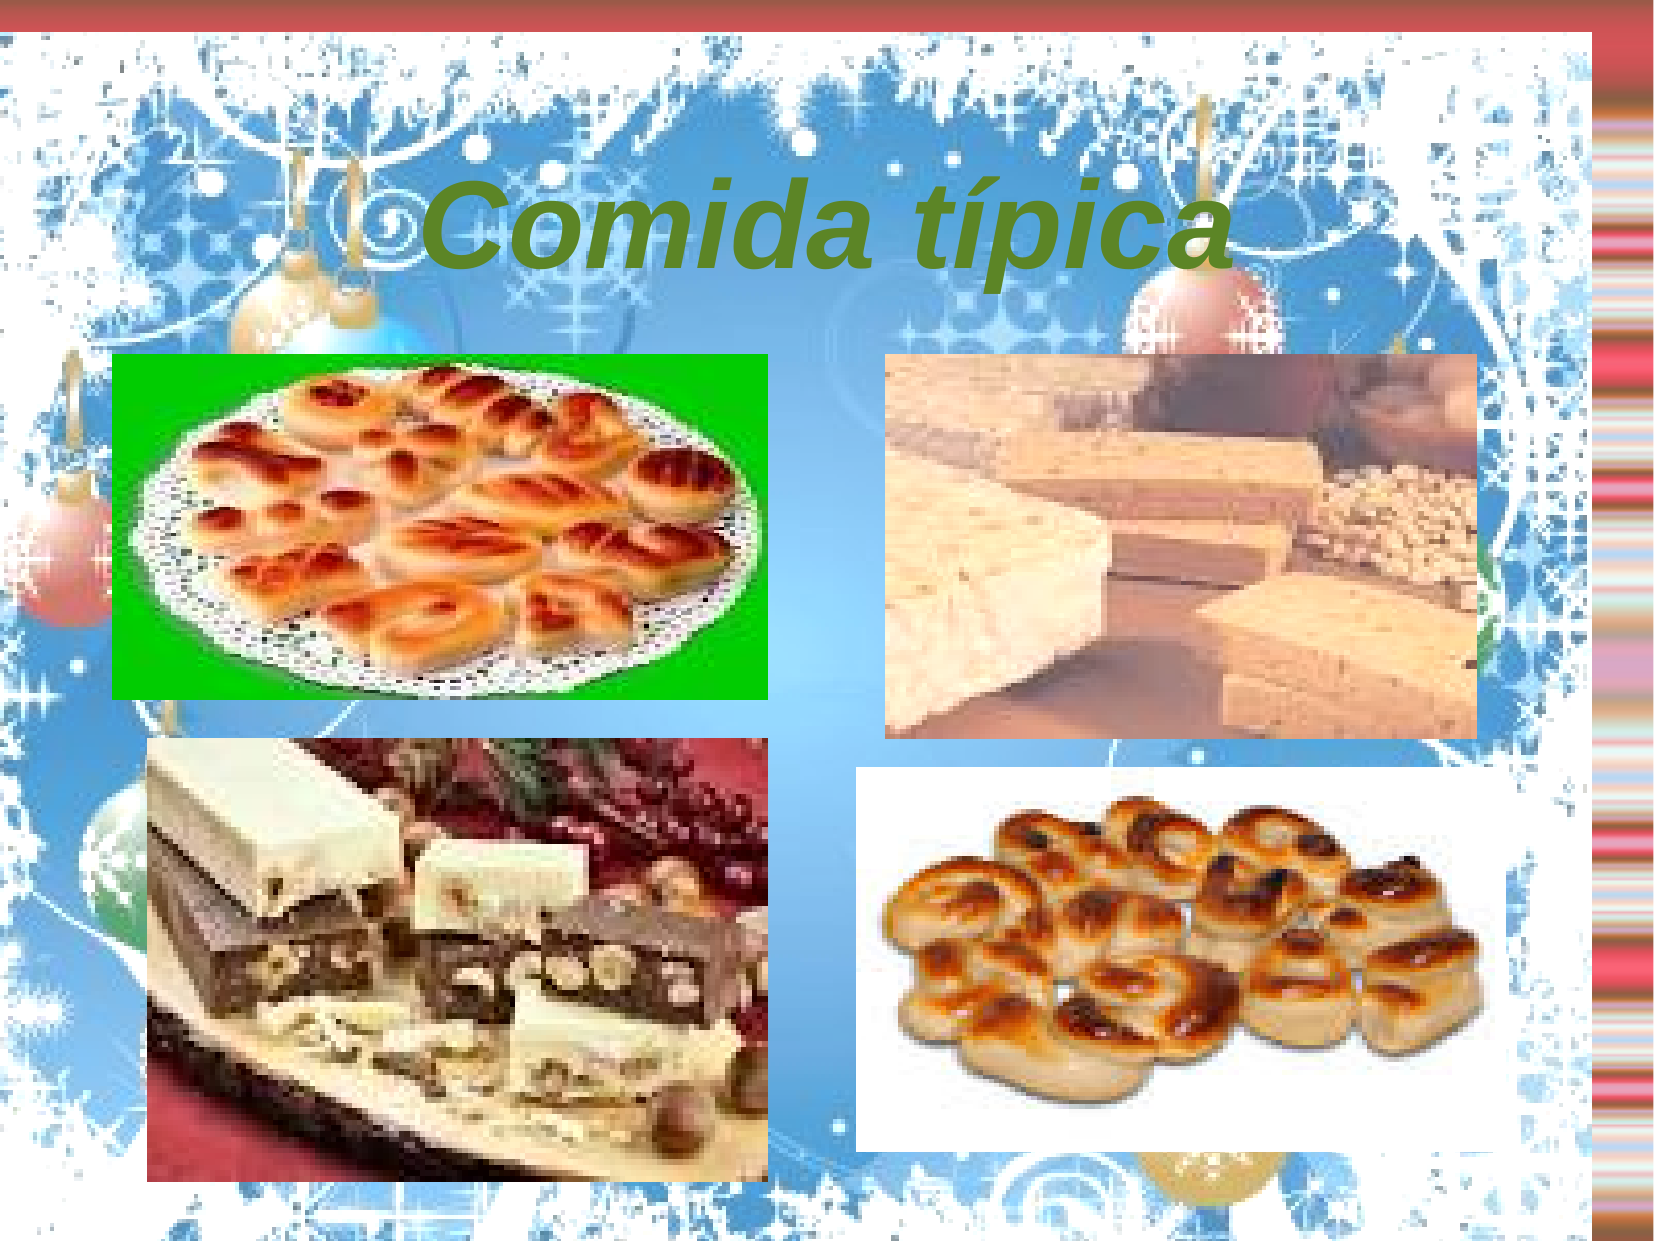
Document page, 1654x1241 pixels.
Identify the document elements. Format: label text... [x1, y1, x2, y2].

picture [0, 32, 1592, 1241]
title Comida típica [121, 114, 1534, 322]
